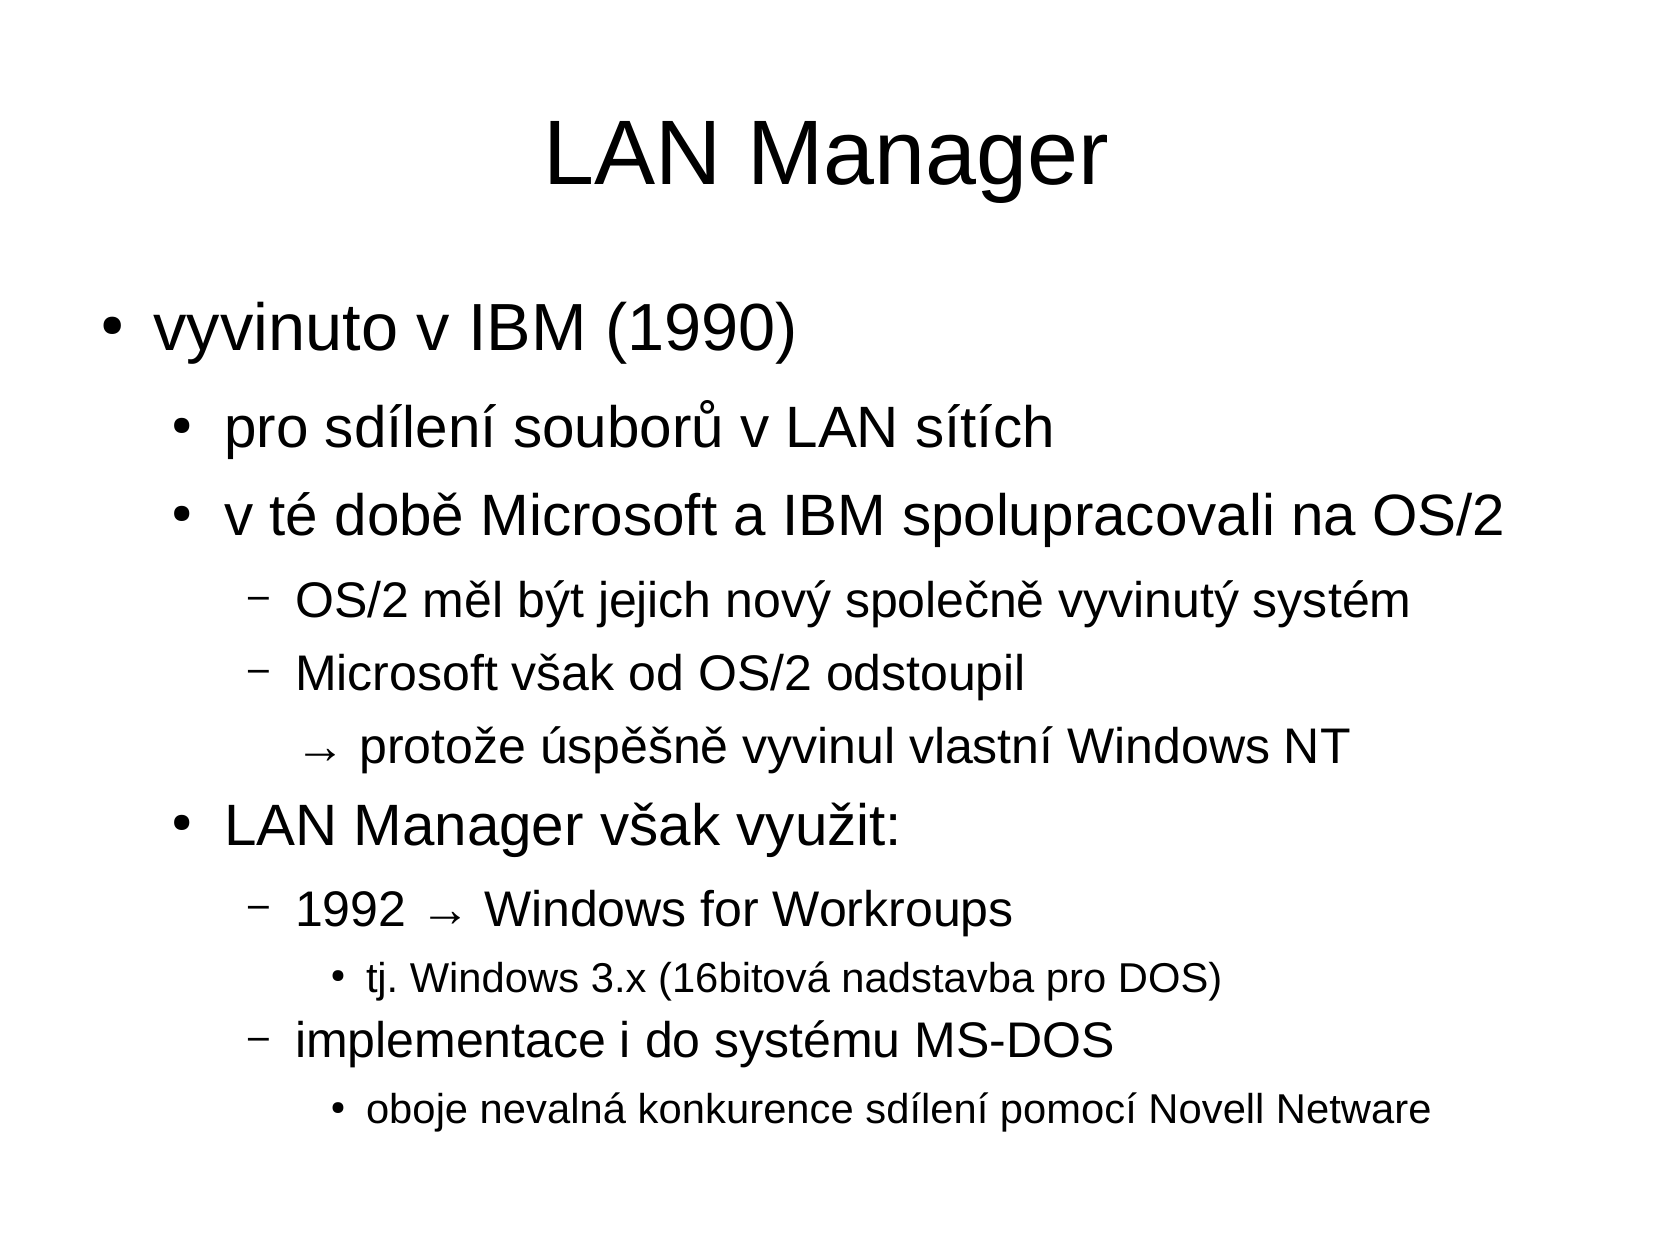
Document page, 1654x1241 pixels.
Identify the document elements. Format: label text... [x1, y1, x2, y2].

list vyvinuto v IBM (1990) pro sdílení souborů v LAN sítích v té době Microsoft a IBM spolupracovali na OS/2 OS/2 měl být jejich nový společně vyvinutý systém Microsoft však od OS/2 odstoupil → protože úspěšně vyvinul vlastní Windows NT LAN Manager však využit: 1992 → Windows for Workroups tj. Windows 3.x (16bitová nadstavba pro DOS) implementace i do systému MS-DOS oboje nevalná konkurence sdílení pomocí Novell Netware [82, 290, 1571, 1133]
title LAN Manager [82, 49, 1571, 257]
